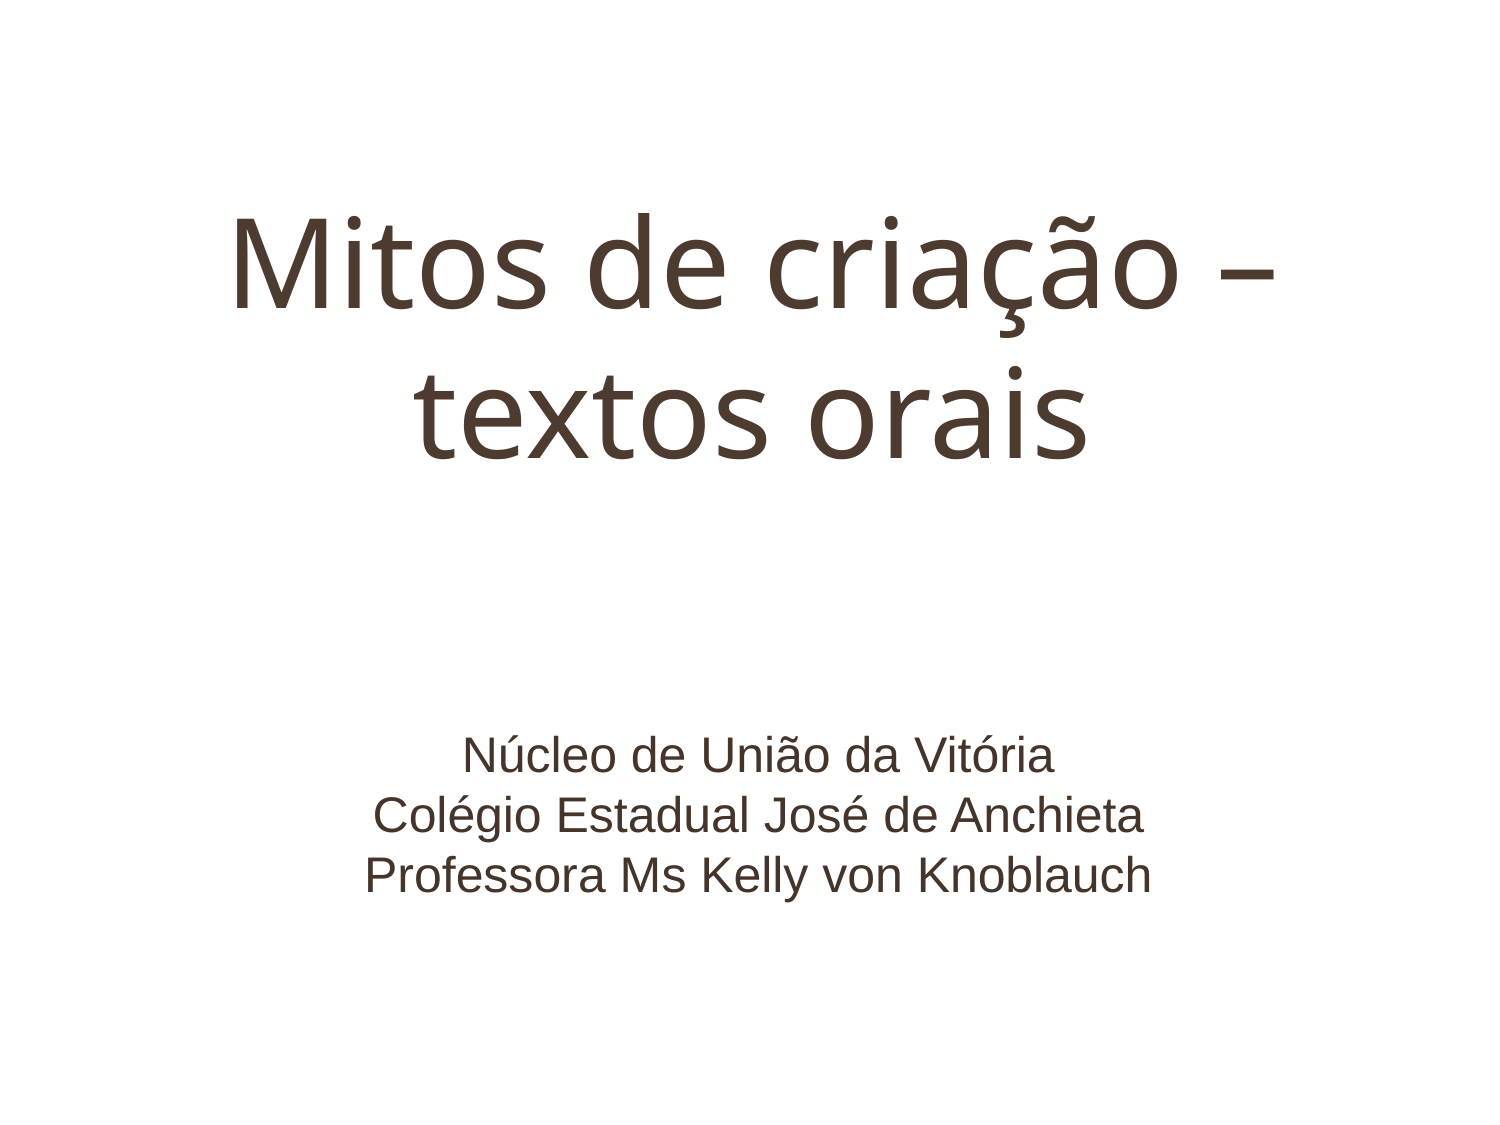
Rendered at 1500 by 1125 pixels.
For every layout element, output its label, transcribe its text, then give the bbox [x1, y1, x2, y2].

subtitle Núcleo de União da Vitória Colégio Estadual José de Anchieta Professora Ms Kelly von Knoblauch [64, 714, 1453, 926]
title Mitos de criação – textos orais [58, 175, 1447, 377]
